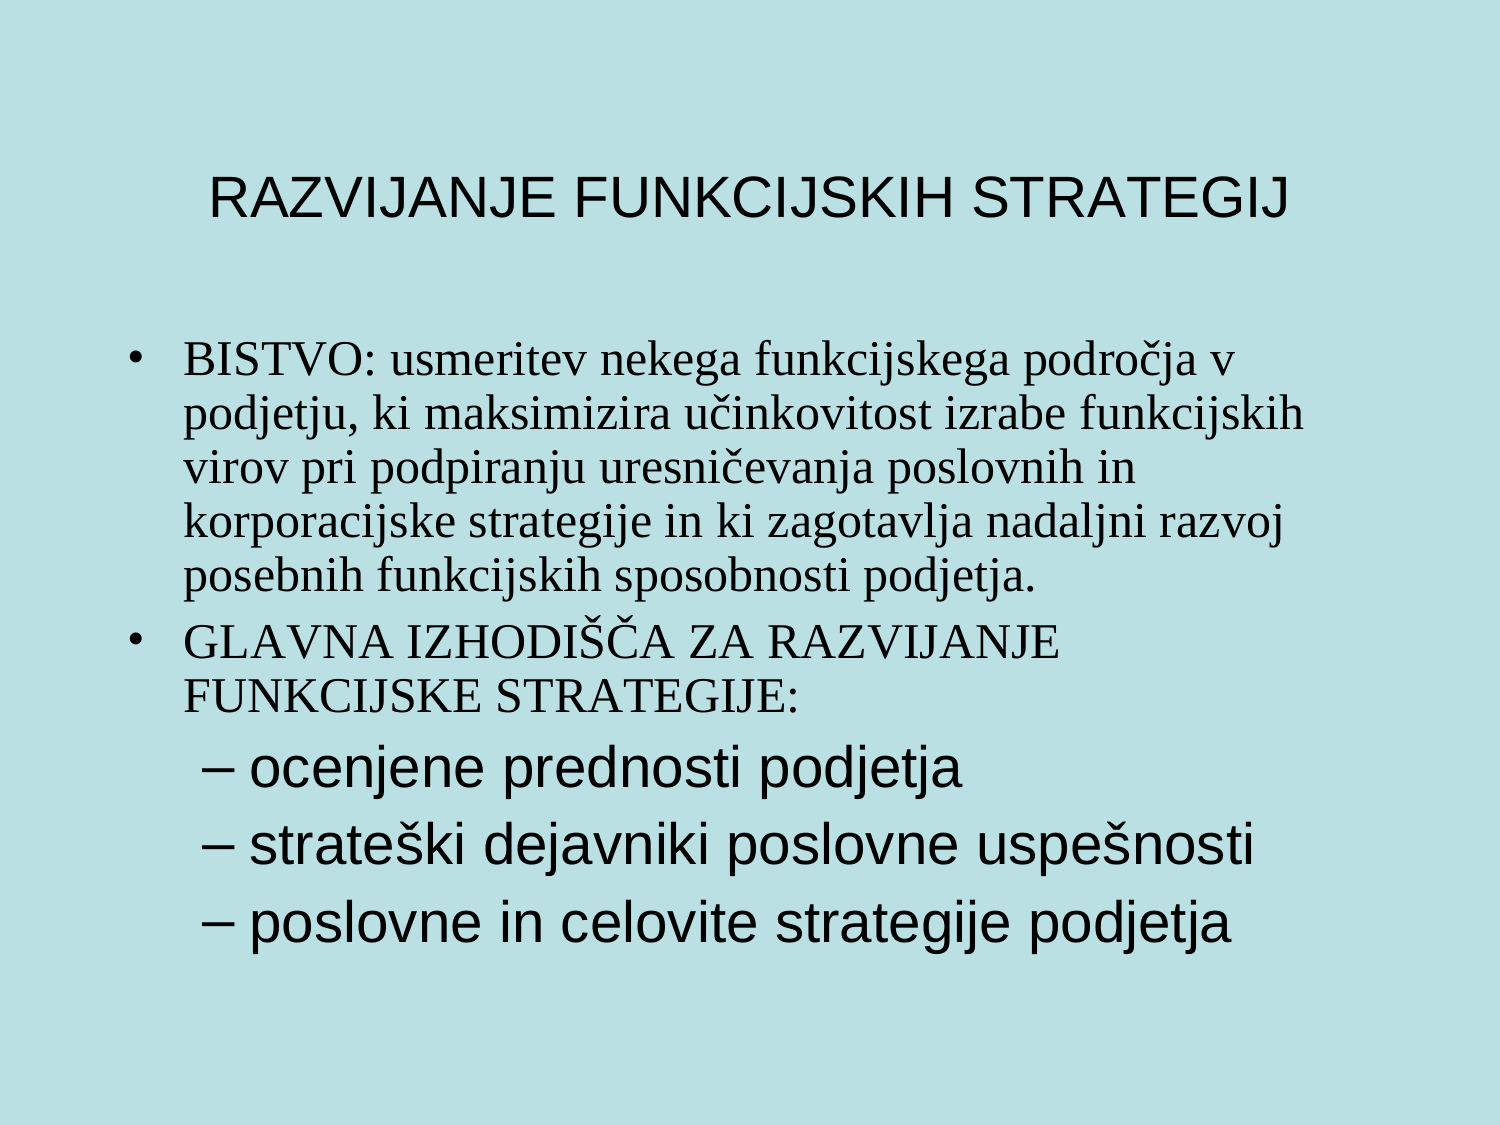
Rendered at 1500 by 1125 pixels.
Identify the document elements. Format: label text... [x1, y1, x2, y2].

text_box RAZVIJANJE FUNKCIJSKIH STRATEGIJ [113, 101, 1387, 287]
text_box BISTVO: usmeritev nekega funkcijskega področja v podjetju, ki maksimizira učinkovitost izrabe funkcijskih virov pri podpiranju uresničevanja poslovnih in korporacijske strategije in ki zagotavlja nadaljni razvoj posebnih funkcijskih sposobnosti podjetja. GLAVNA IZHODIŠČA ZA RAZVIJANJE FUNKCIJSKE STRATEGIJE: ocenjene prednosti podjetja strateški dejavniki poslovne uspešnosti poslovne in celovite strategije podjetja [112, 324, 1388, 1000]
